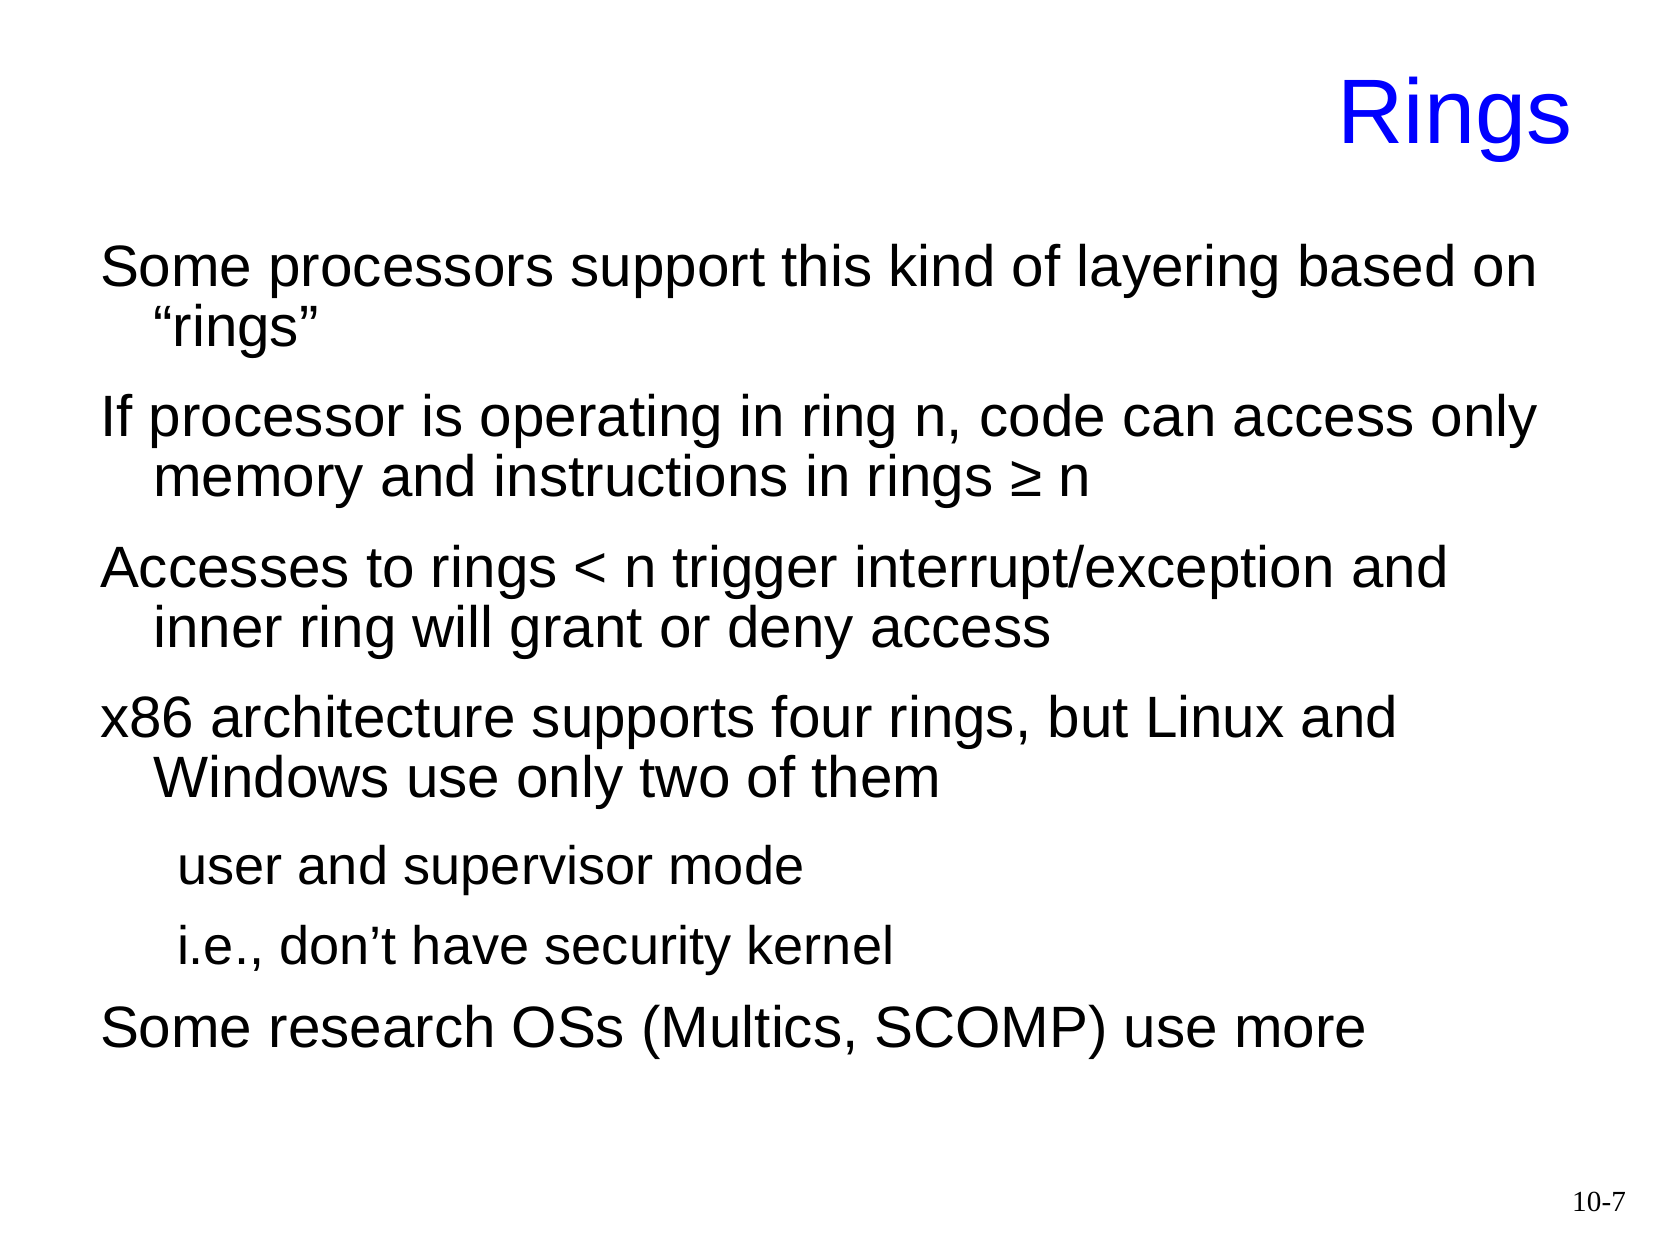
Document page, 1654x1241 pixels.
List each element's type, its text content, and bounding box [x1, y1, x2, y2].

list Some processors support this kind of layering based on “rings” If processor is operating in ring n, code can access only memory and instructions in rings ≥ n Accesses to rings < n trigger interrupt/exception and inner ring will grant or deny access x86 architecture supports four rings, but Linux and Windows use only two of them user and supervisor mode i.e., don’t have security kernel Some research OSs (Multics, SCOMP) use more [82, 237, 1571, 1170]
title Rings [84, 11, 1573, 218]
